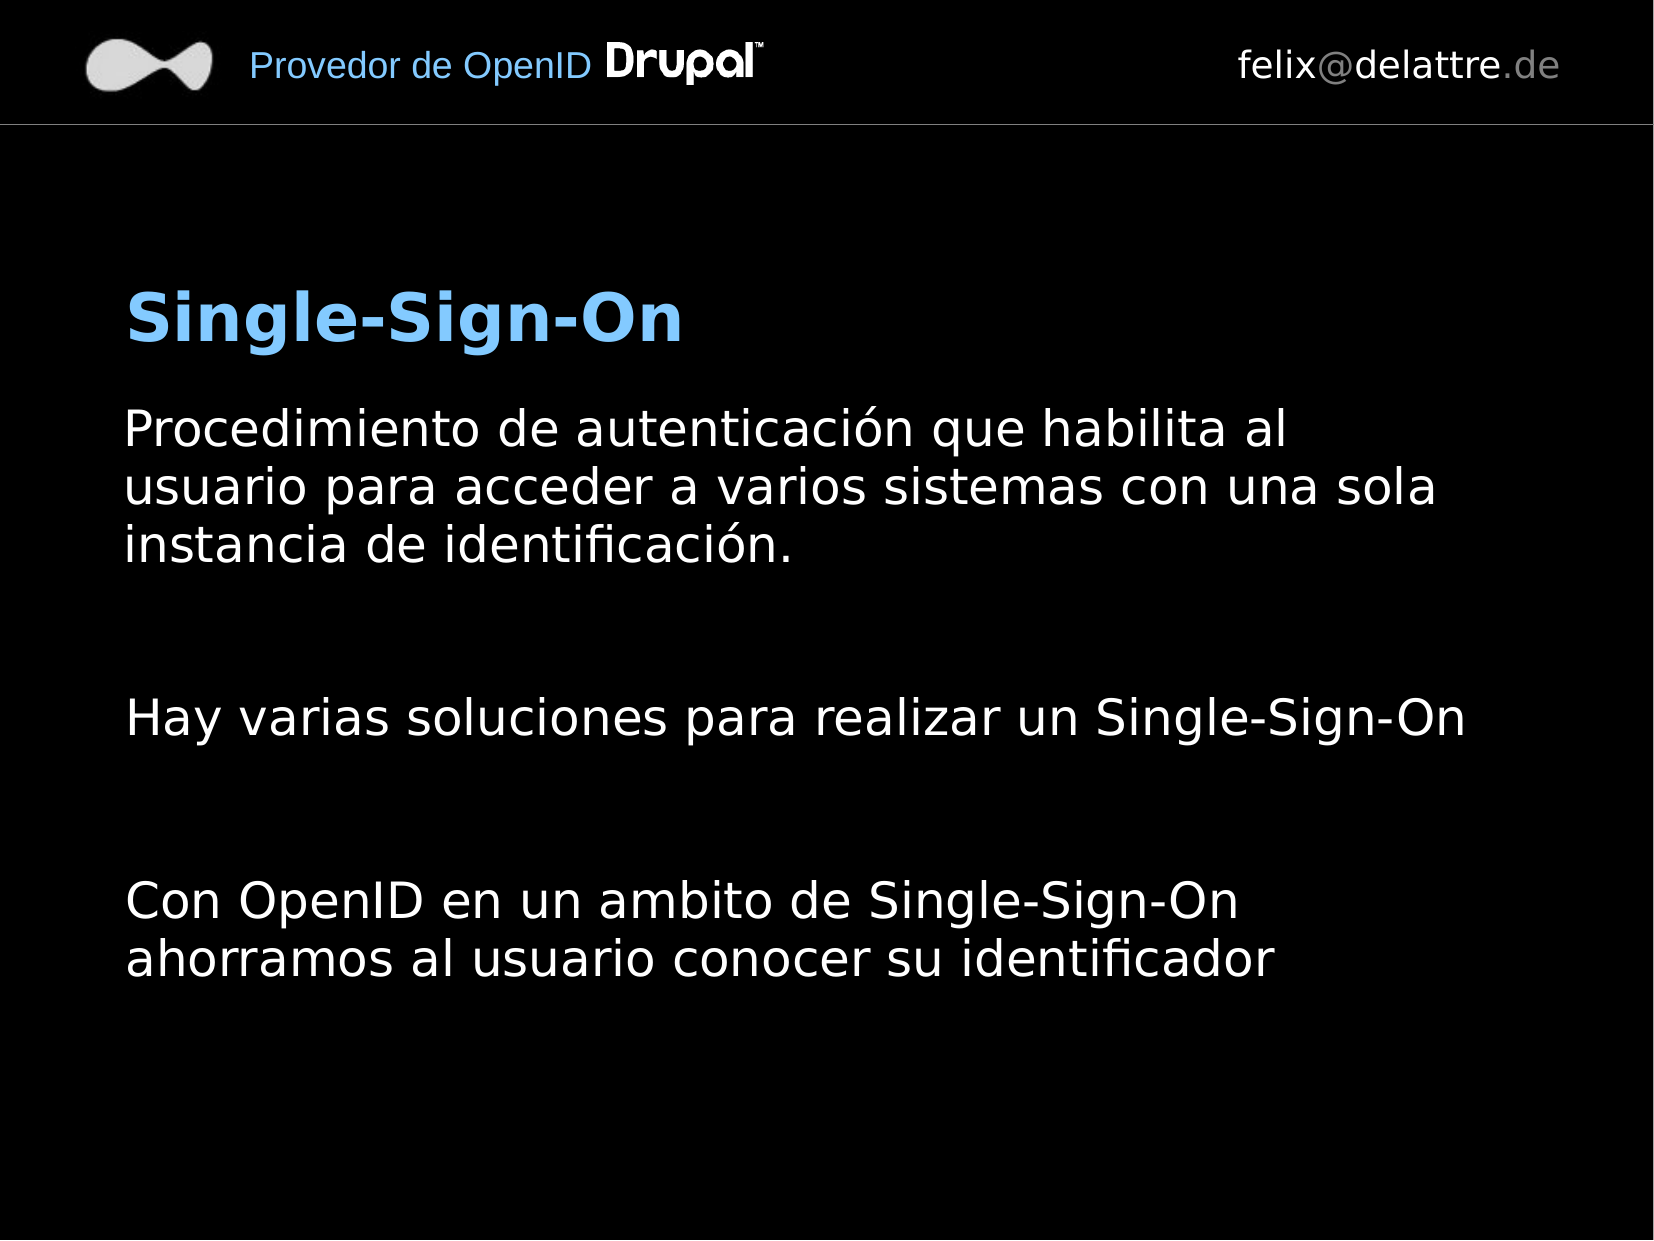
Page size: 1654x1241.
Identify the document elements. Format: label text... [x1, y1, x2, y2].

text_box Procedimiento de autenticación que habilita al usuario para acceder a varios sistemas con una sola instancia de identificación. [108, 392, 1470, 582]
text_box Hay varias soluciones para realizar un Single-Sign-On [110, 681, 1537, 755]
text_box Single-Sign-On [110, 272, 1412, 365]
text_box Con OpenID en un ambito de Single-Sign-On ahorramos al usuario conocer su identificador [110, 864, 1537, 997]
picture [62, 31, 229, 104]
